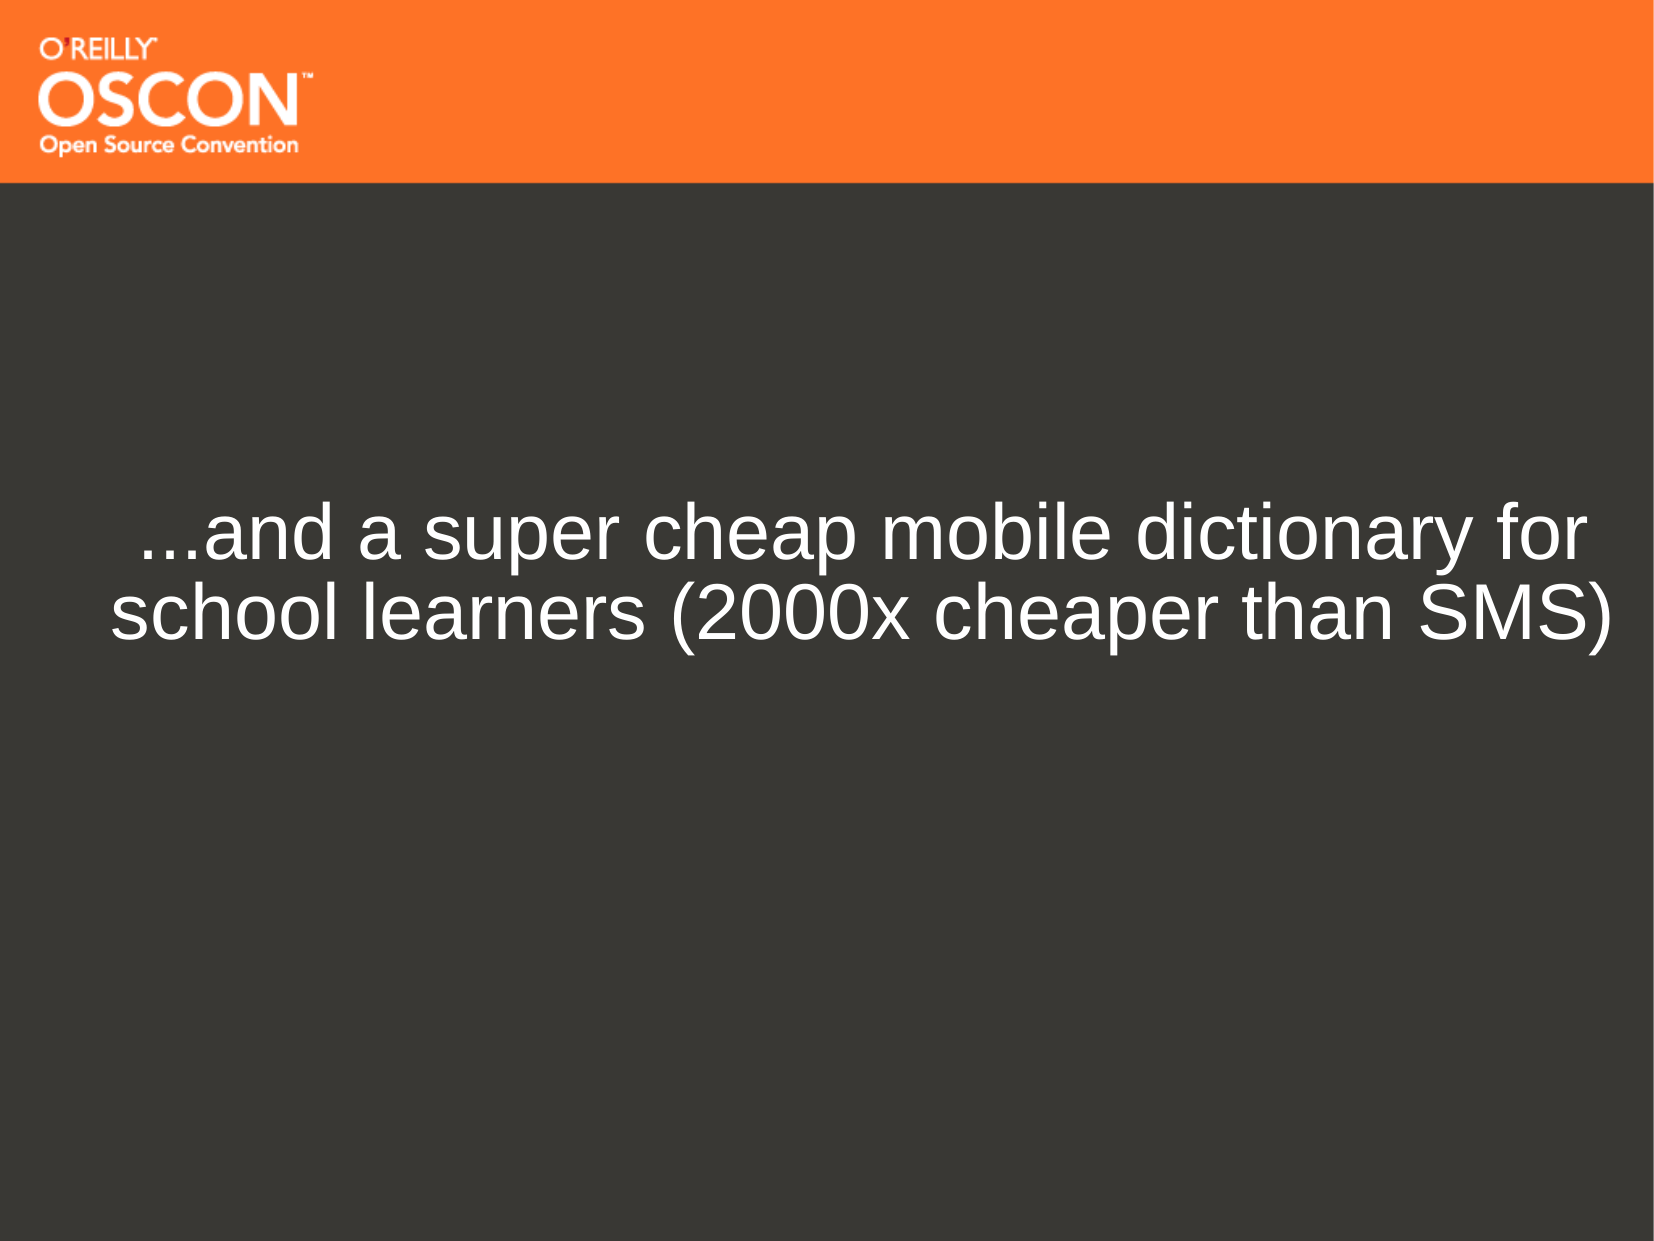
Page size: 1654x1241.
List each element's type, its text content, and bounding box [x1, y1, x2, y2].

title [356, 31, 1624, 187]
list ...and a super cheap mobile dictionary for school learners (2000x cheaper than SMS) [37, 219, 1628, 1218]
picture [0, 0, 1654, 1241]
